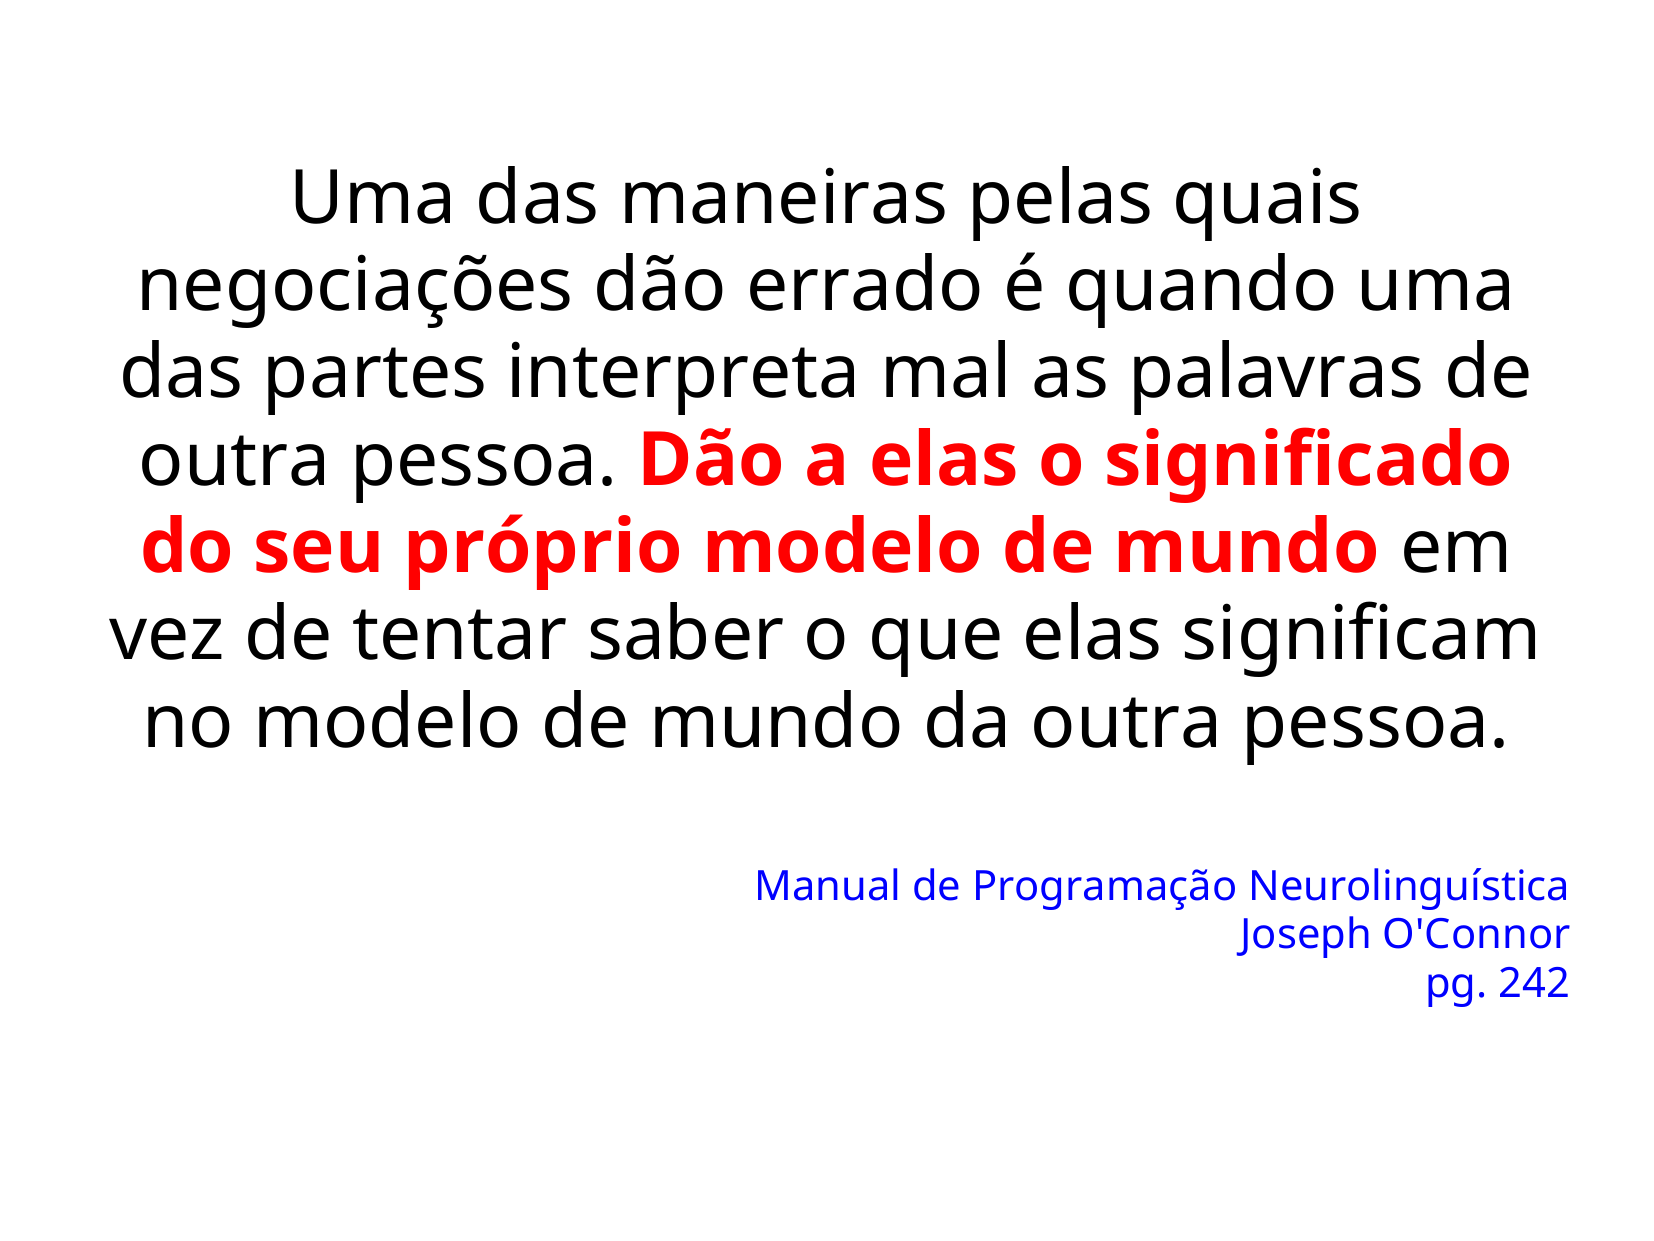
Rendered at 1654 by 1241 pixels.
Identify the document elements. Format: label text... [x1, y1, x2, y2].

text_box Uma das maneiras pelas quais negociações dão errado é quando uma das partes interpreta mal as palavras de outra pessoa. Dão a elas o significado do seu próprio modelo de mundo em vez de tentar saber o que elas significam no modelo de mundo da outra pessoa. Manual de Programação Neurolinguística Joseph O'Connor pg. 242 [82, 49, 1571, 1109]
